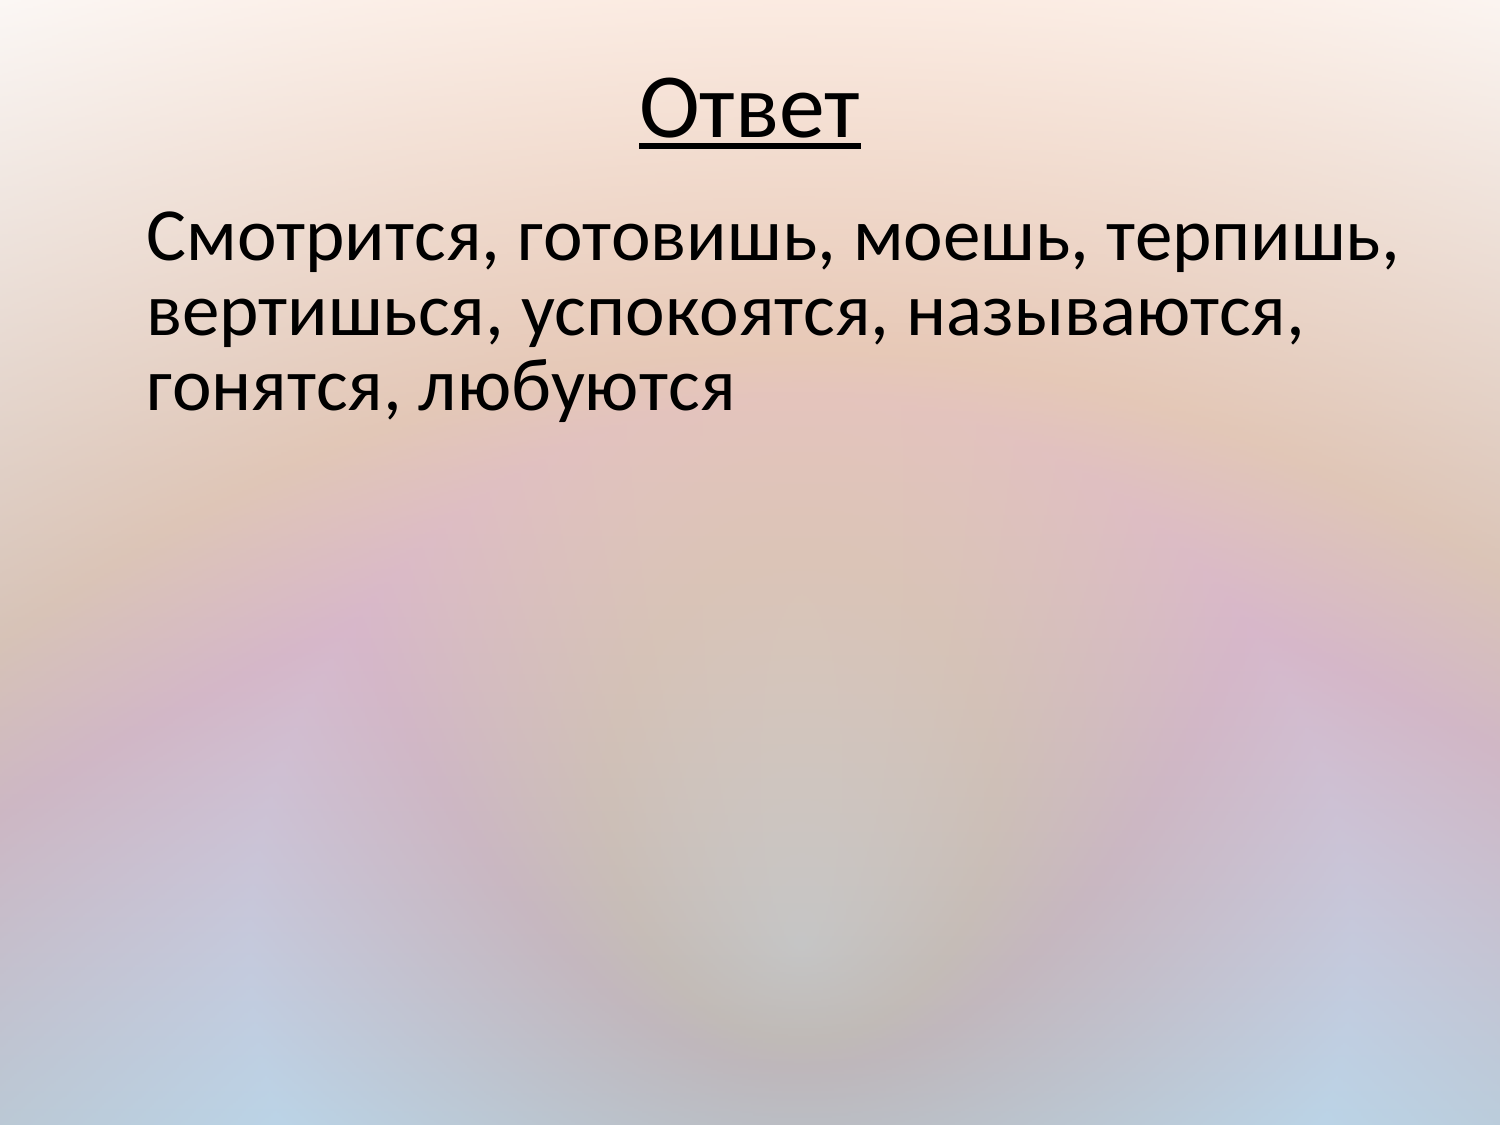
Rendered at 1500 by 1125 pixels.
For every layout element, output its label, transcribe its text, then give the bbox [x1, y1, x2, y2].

list Смотрится, готовишь, моешь, терпишь, вертишься, успокоятся, называются, гонятся, любуются [75, 196, 1425, 1005]
picture [0, 0, 1500, 1125]
title Ответ [75, 45, 1425, 185]
